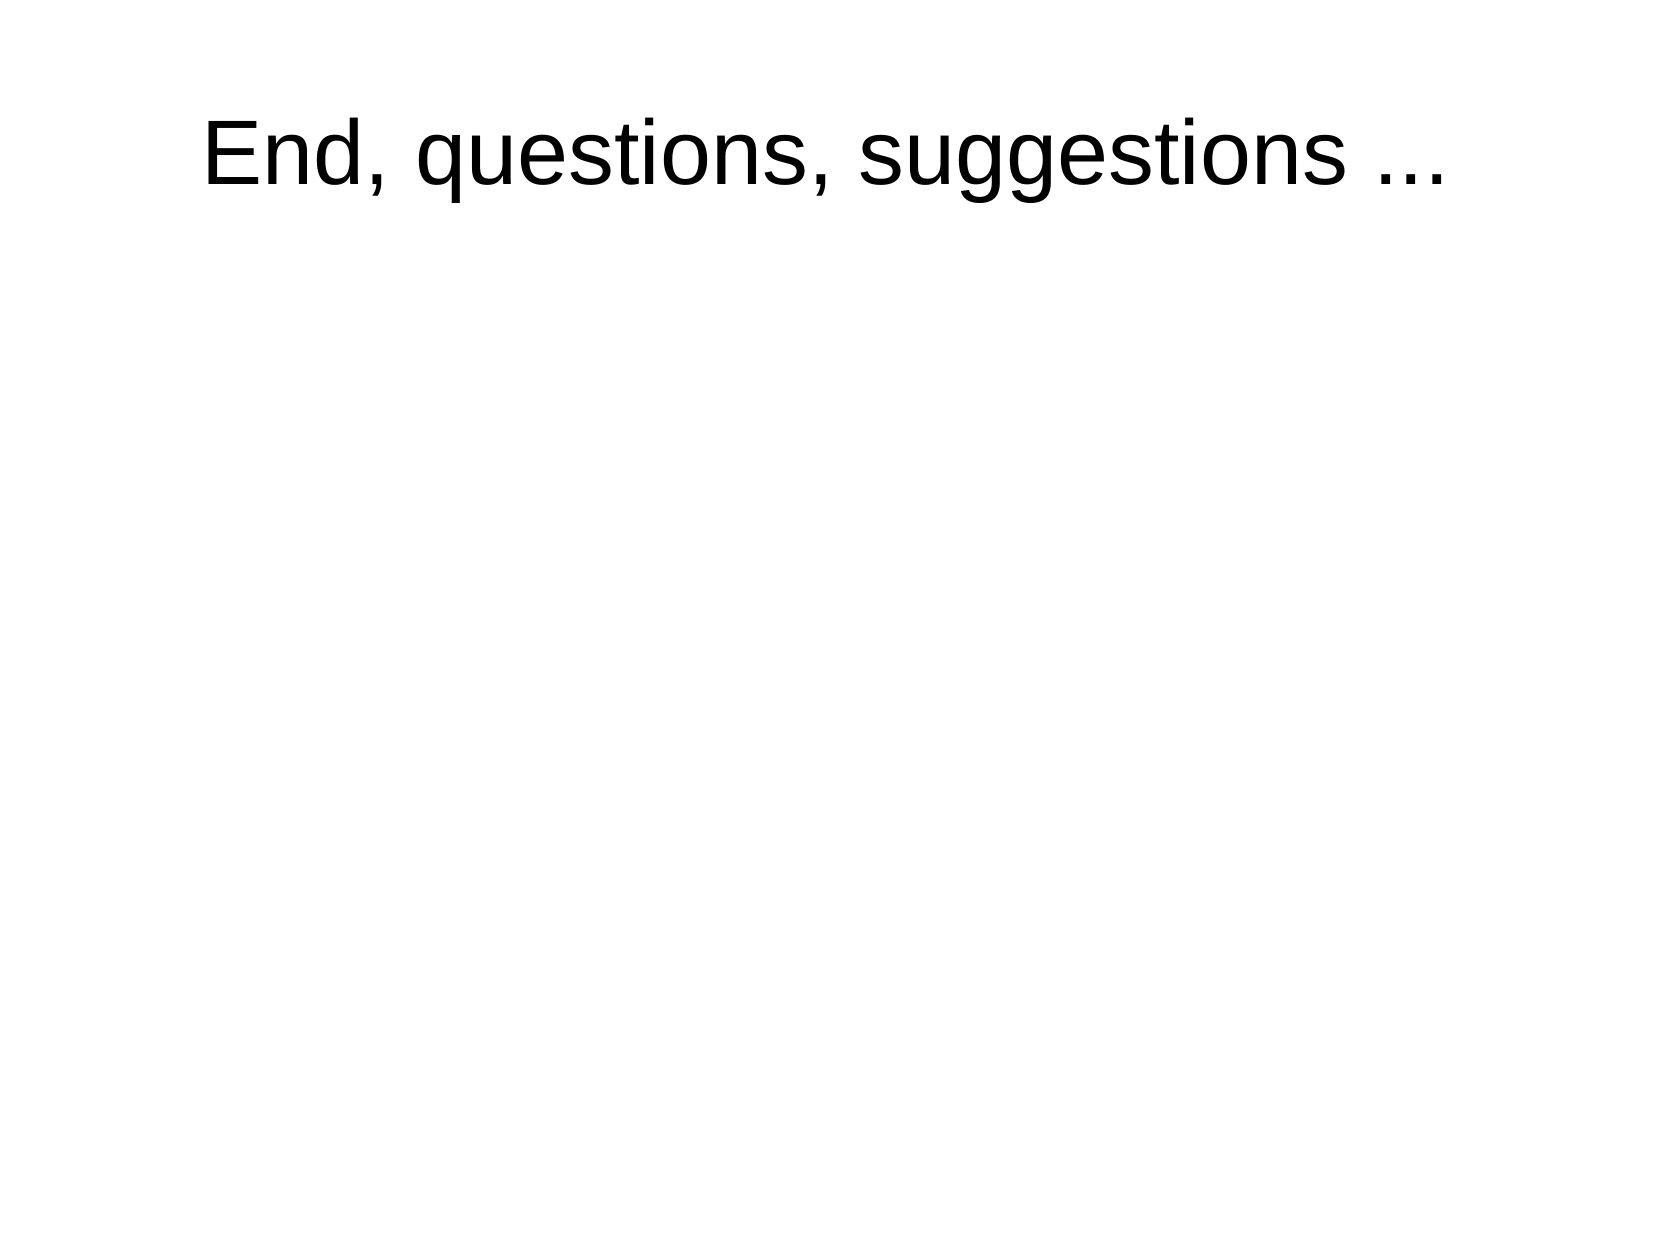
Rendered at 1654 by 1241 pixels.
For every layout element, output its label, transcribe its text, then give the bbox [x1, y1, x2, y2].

title End, questions, suggestions ... [82, 49, 1571, 257]
